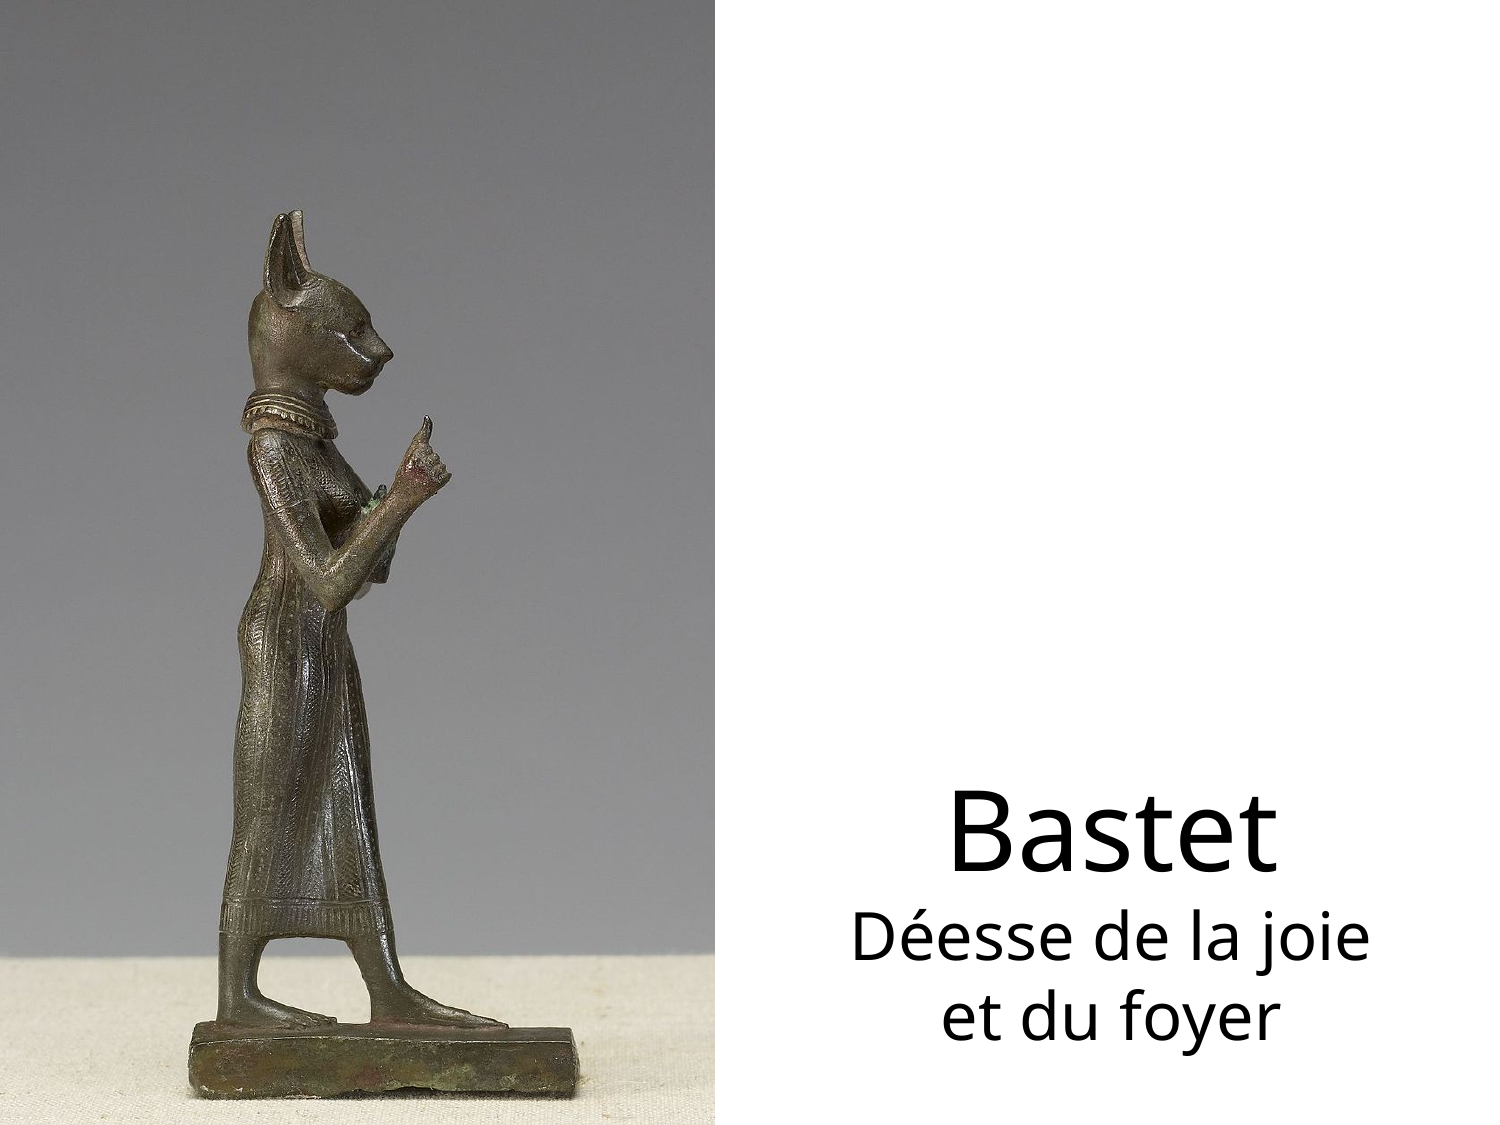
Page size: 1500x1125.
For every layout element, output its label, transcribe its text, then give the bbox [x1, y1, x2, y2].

picture [0, 0, 715, 1125]
text_box Bastet Déesse de la joie et du foyer [834, 751, 1389, 1062]
